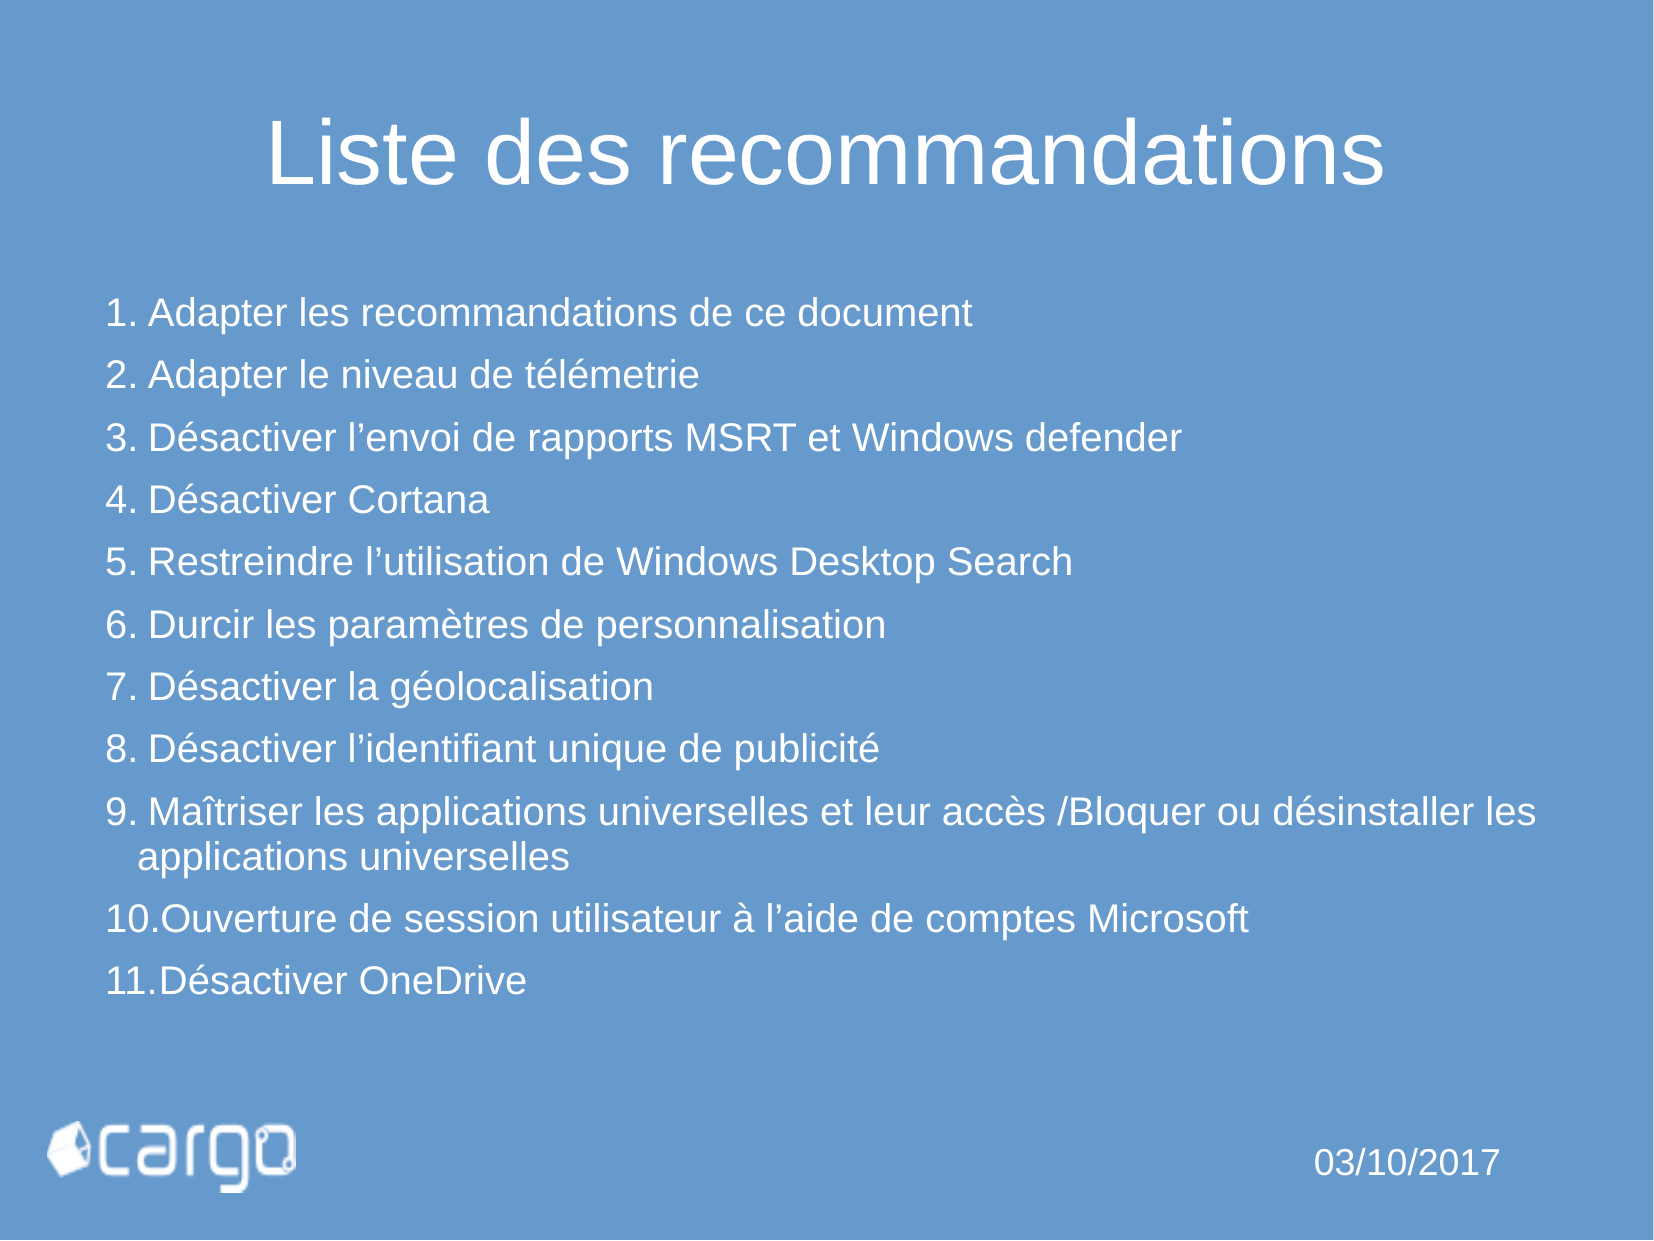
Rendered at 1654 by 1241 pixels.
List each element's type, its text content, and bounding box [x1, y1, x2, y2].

list Adapter les recommandations de ce document Adapter le niveau de télémetrie Désactiver l’envoi de rapports MSRT et Windows defender Désactiver Cortana Restreindre l’utilisation de Windows Desktop Search Durcir les paramètres de personnalisation Désactiver la géolocalisation Désactiver l’identifiant unique de publicité Maîtriser les applications universelles et leur accès /Bloquer ou désinstaller les applications universelles Ouverture de session utilisateur à l’aide de comptes Microsoft Désactiver OneDrive [94, 290, 1583, 1010]
picture [47, 1121, 296, 1193]
text_box 03/10/2017 [1299, 1133, 1548, 1191]
title Liste des recommandations [82, 49, 1571, 257]
